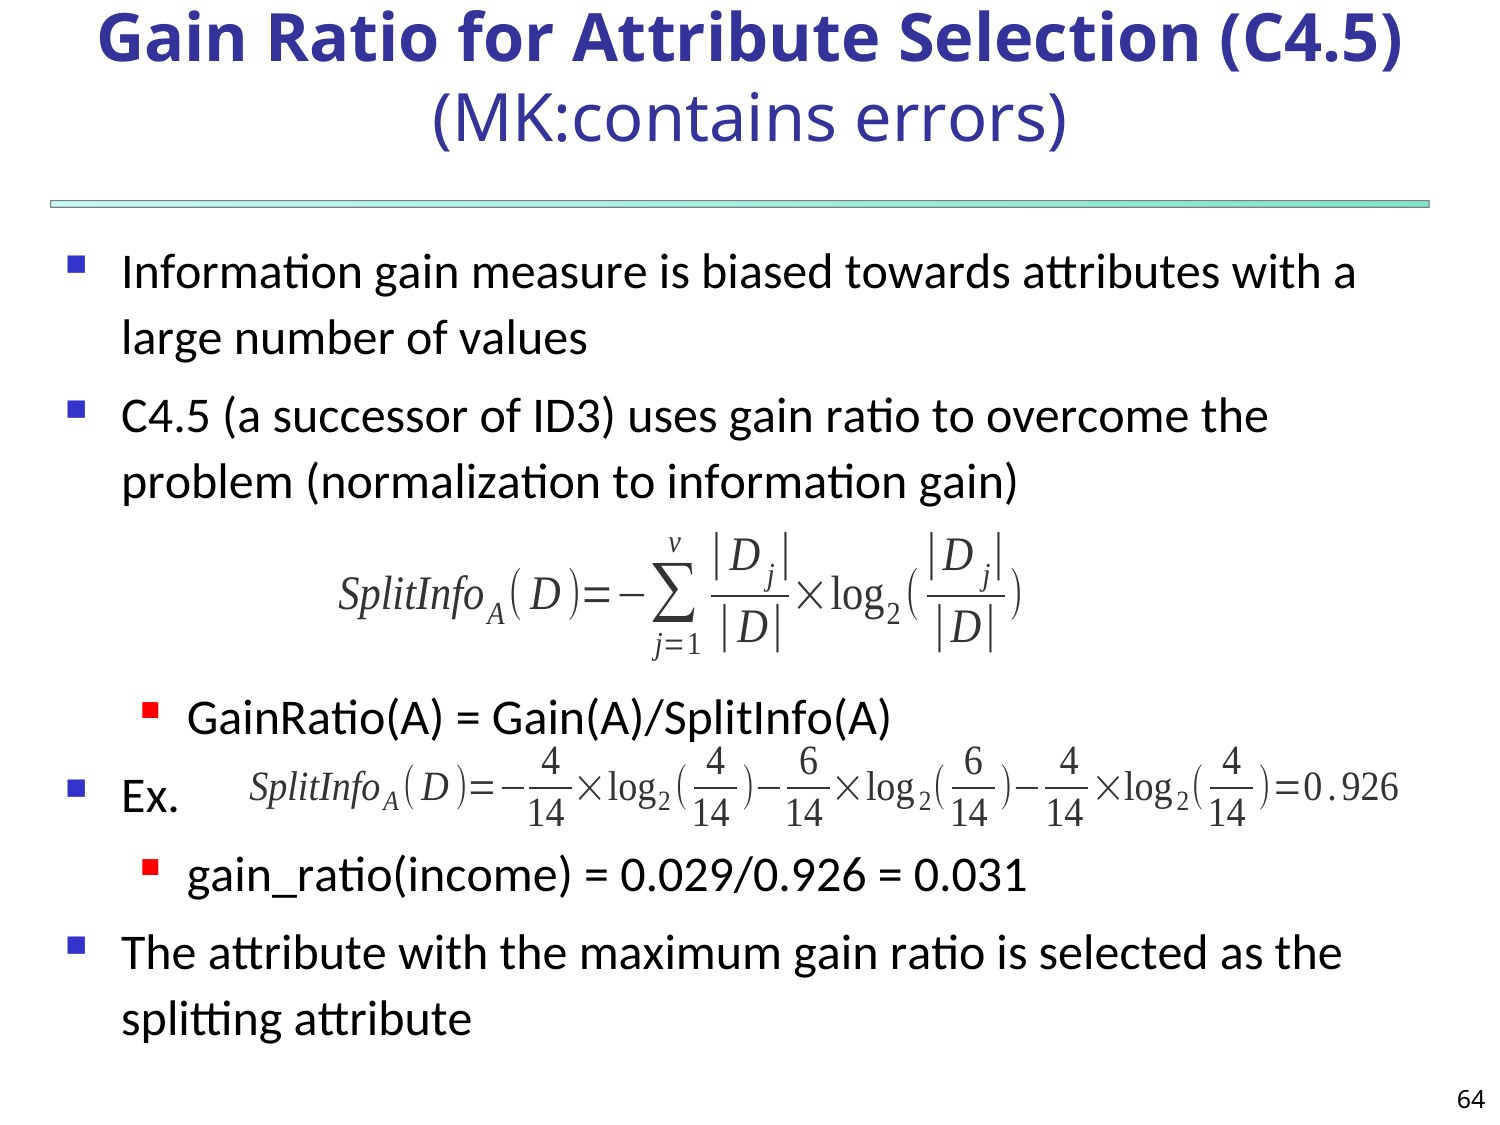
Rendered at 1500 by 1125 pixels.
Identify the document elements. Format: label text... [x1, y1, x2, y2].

list Information gain measure is biased towards attributes with a large number of values C4.5 (a successor of ID3) uses gain ratio to overcome the problem (normalization to information gain) GainRatio(A) = Gain(A)/SplitInfo(A) Ex. gain_ratio(income) = 0.029/0.926 = 0.031 The attribute with the maximum gain ratio is selected as the splitting attribute [49, 224, 1438, 1119]
text_box <number> [1187, 1062, 1500, 1125]
text_box [324, 525, 1038, 662]
text_box [237, 737, 1413, 837]
title Gain Ratio for Attribute Selection (C4.5) (MK:contains errors) [50, 0, 1450, 163]
